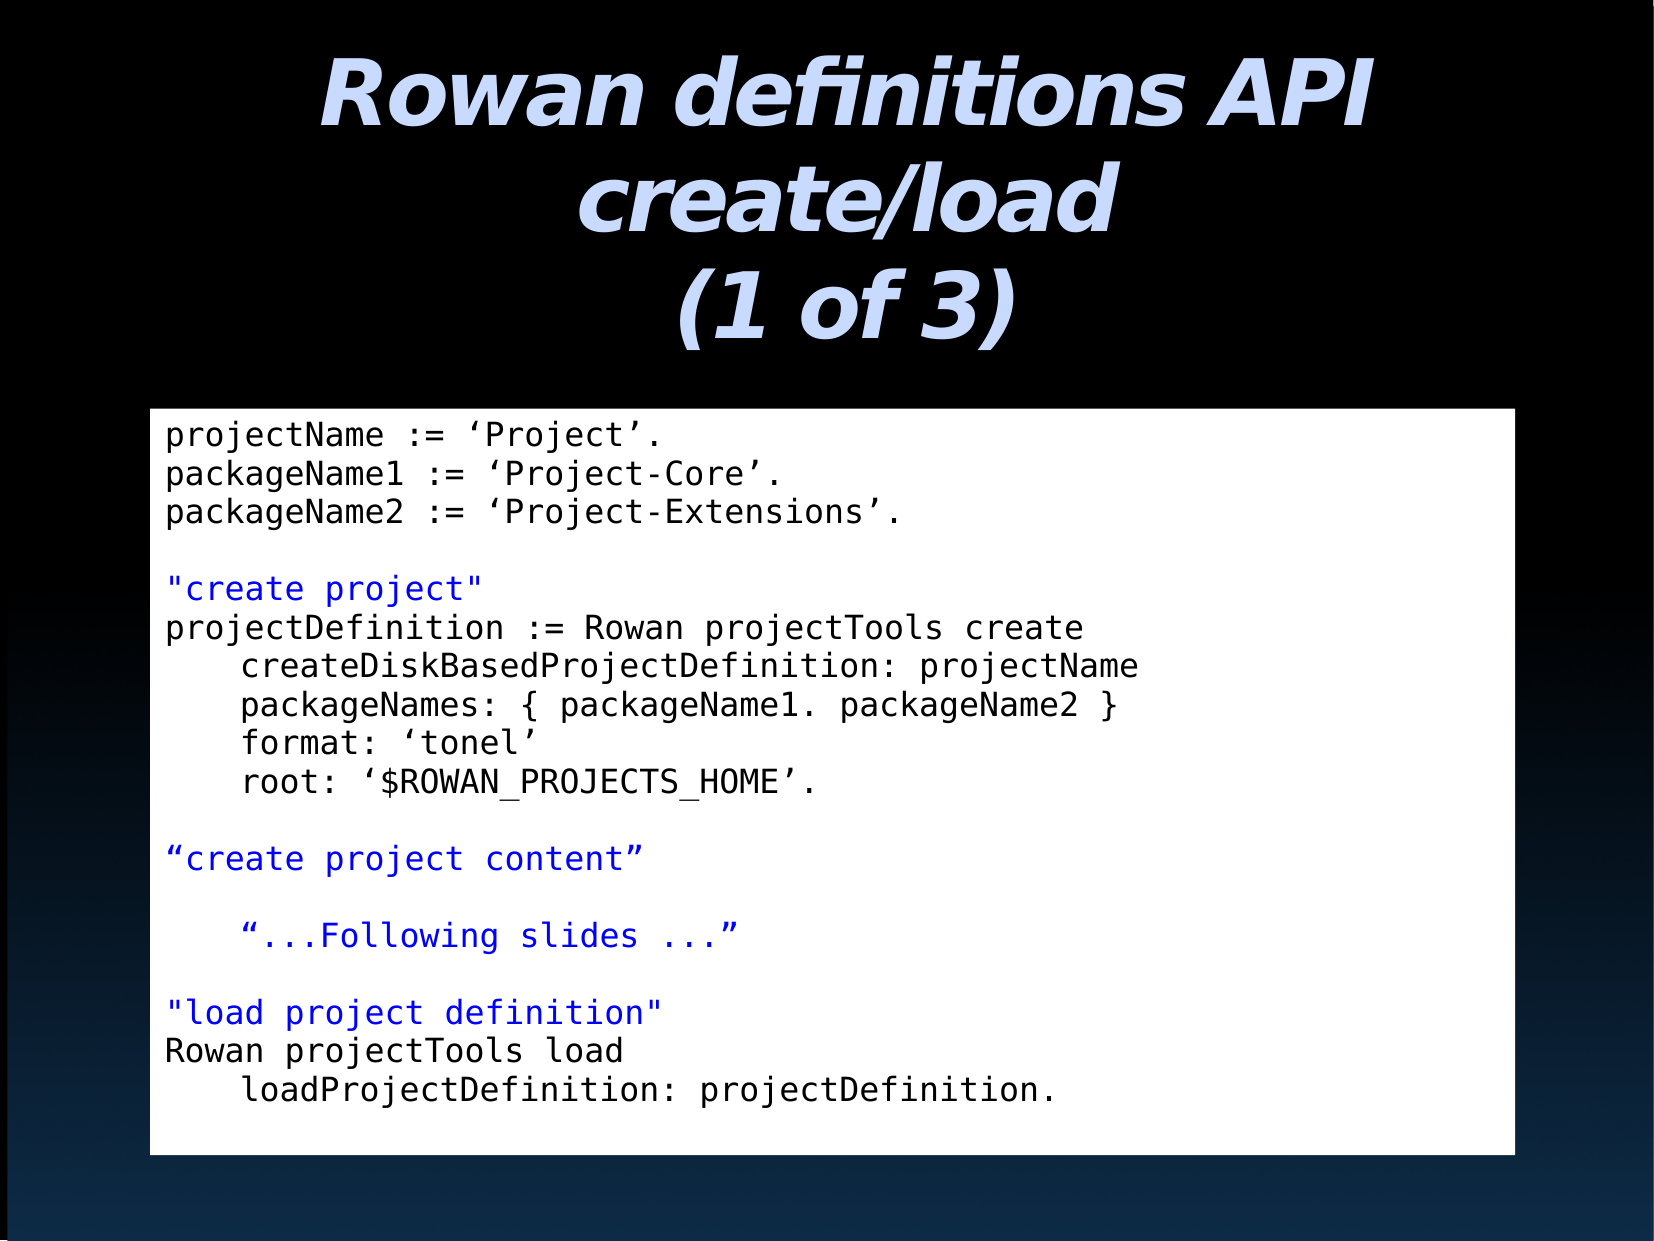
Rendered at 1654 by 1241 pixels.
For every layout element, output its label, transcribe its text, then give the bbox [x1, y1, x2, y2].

picture [7, 6, 1654, 1241]
title Rowan definitions API create/load (1 of 3) [101, 39, 1595, 361]
text_box projectName := ‘Project’. packageName1 := ‘Project-Core’. packageName2 := ‘Project-Extensions’. "create project" projectDefinition := Rowan projectTools create createDiskBasedProjectDefinition: projectName packageNames: { packageName1. packageName2 } format: ‘tonel’ root: ‘$ROWAN_PROJECTS_HOME’. “create project content” “...Following slides ...” "load project definition" Rowan projectTools load loadProjectDefinition: projectDefinition. [150, 408, 1516, 1156]
